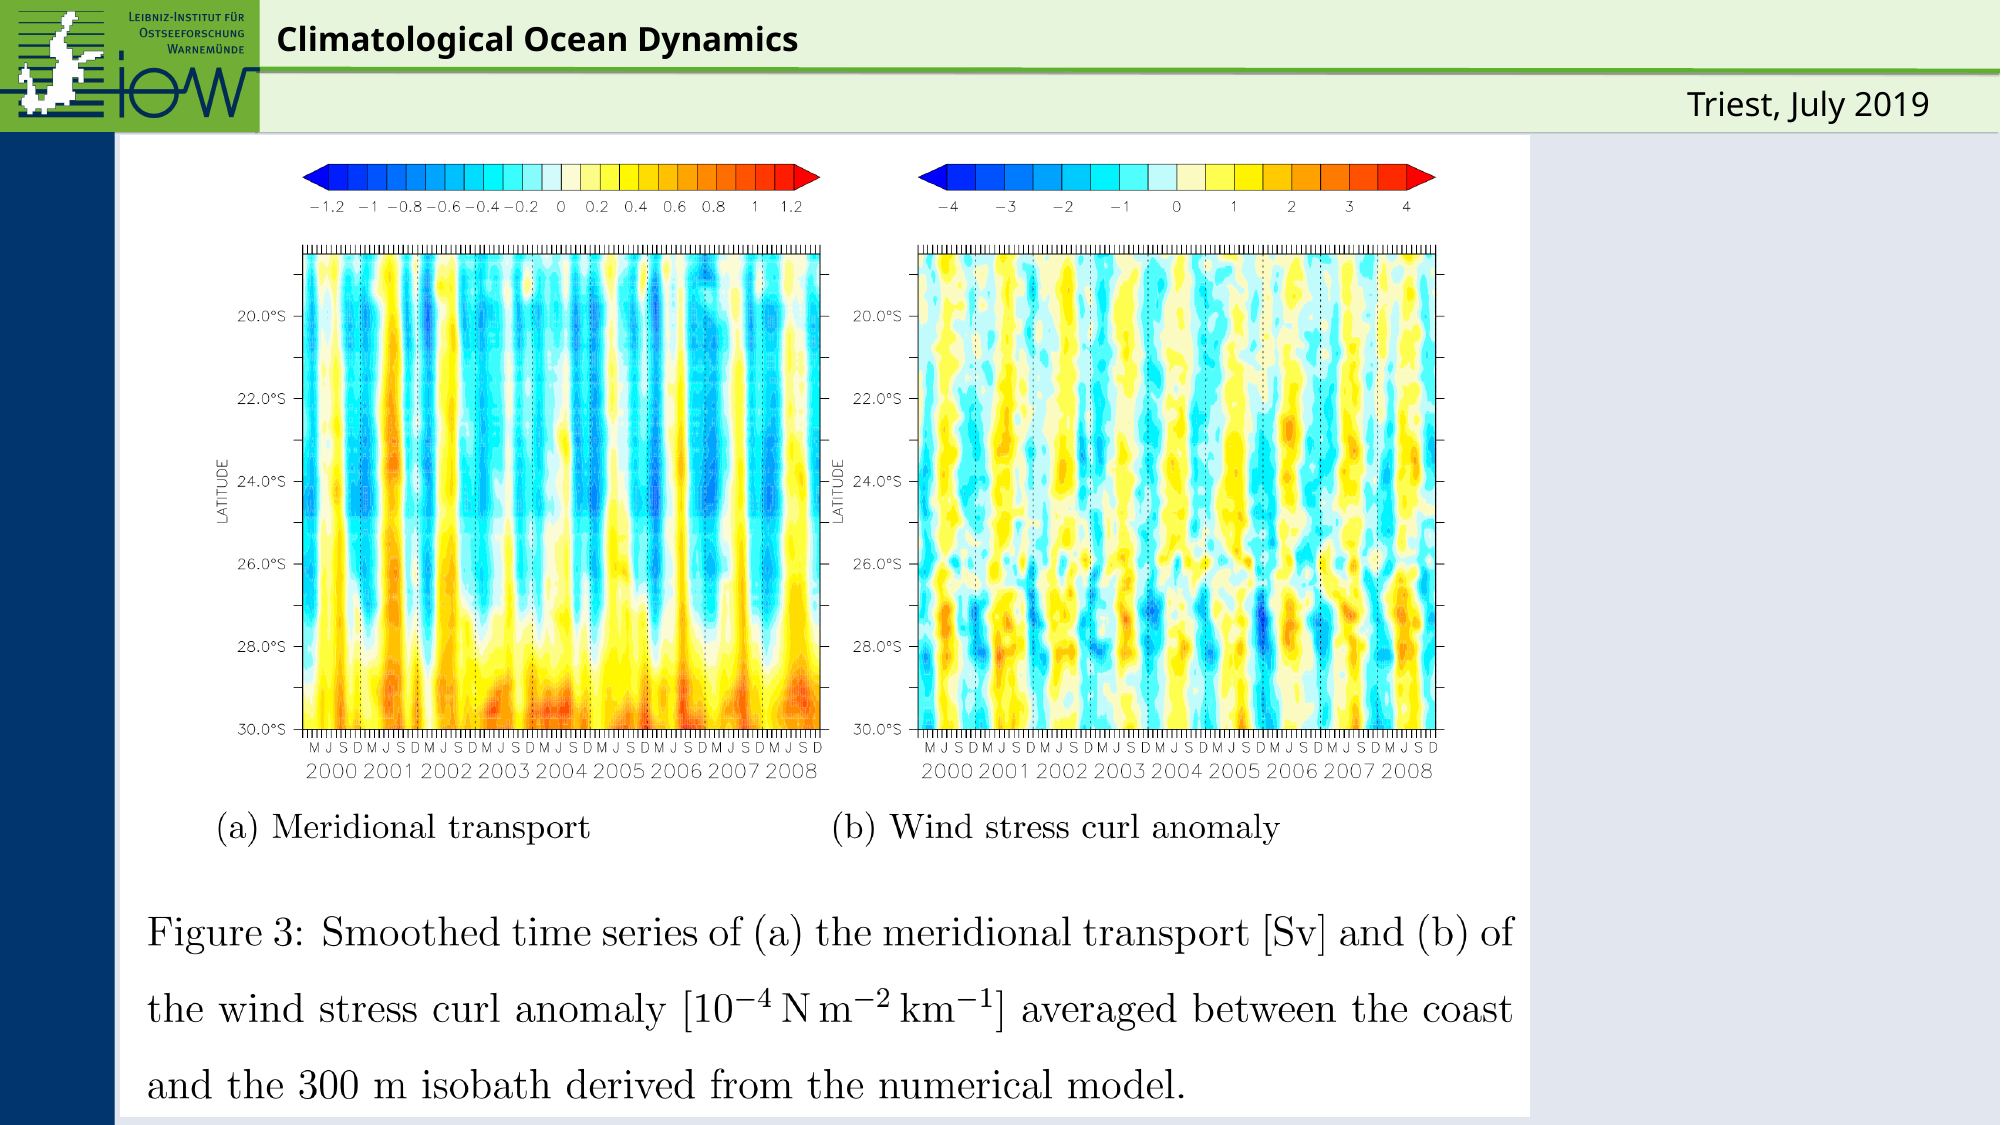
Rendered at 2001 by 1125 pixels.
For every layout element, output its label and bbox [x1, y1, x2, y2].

picture [120, 135, 1530, 1117]
picture [0, 10, 260, 118]
